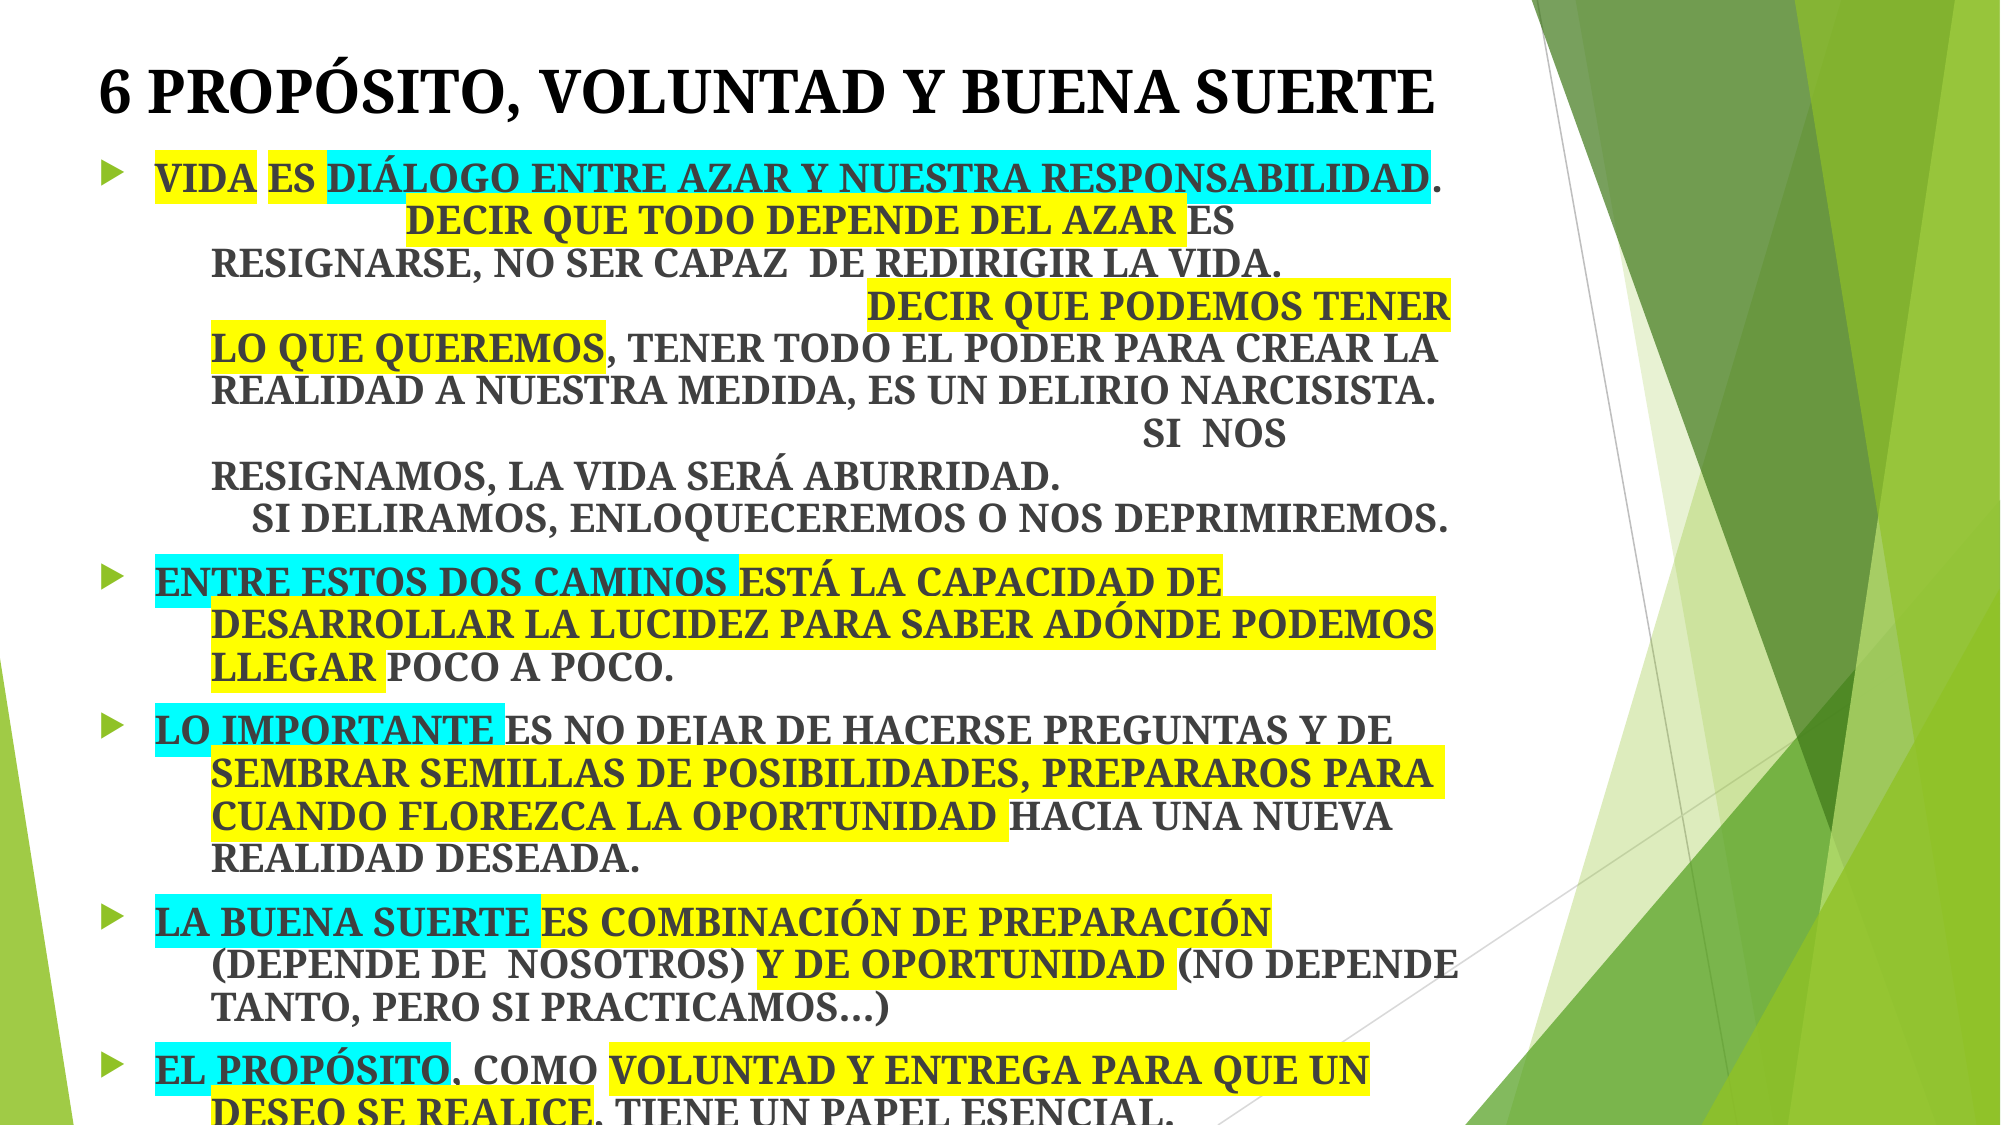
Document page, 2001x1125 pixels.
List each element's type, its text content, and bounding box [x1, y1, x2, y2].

list VIDA ES DIÁLOGO ENTRE AZAR Y NUESTRA RESPONSABILIDAD. DECIR QUE TODO DEPENDE DEL AZAR ES RESIGNARSE, NO SER CAPAZ DE REDIRIGIR LA VIDA. DECIR QUE PODEMOS TENER LO QUE QUEREMOS, TENER TODO EL PODER PARA CREAR LA REALIDAD A NUESTRA MEDIDA, ES UN DELIRIO NARCISISTA. SI NOS RESIGNAMOS, LA VIDA SERÁ ABURRIDAD. SI DELIRAMOS, ENLOQUECEREMOS O NOS DEPRIMIREMOS. ENTRE ESTOS DOS CAMINOS ESTÁ LA CAPACIDAD DE DESARROLLAR LA LUCIDEZ PARA SABER ADÓNDE PODEMOS LLEGAR POCO A POCO. LO IMPORTANTE ES NO DEJAR DE HACERSE PREGUNTAS Y DE SEMBRAR SEMILLAS DE POSIBILIDADES, PREPARAROS PARA CUANDO FLOREZCA LA OPORTUNIDAD HACIA UNA NUEVA REALIDAD DESEADA. LA BUENA SUERTE ES COMBINACIÓN DE PREPARACIÓN (DEPENDE DE NOSOTROS) Y DE OPORTUNIDAD (NO DEPENDE TANTO, PERO SI PRACTICAMOS…) EL PROPÓSITO, COMO VOLUNTAD Y ENTREGA PARA QUE UN DESEO SE REALICE, TIENE UN PAPEL ESENCIAL. [83, 150, 1494, 1125]
title 6 PROPÓSITO, VOLUNTAD Y BUENA SUERTE [83, 45, 1550, 168]
